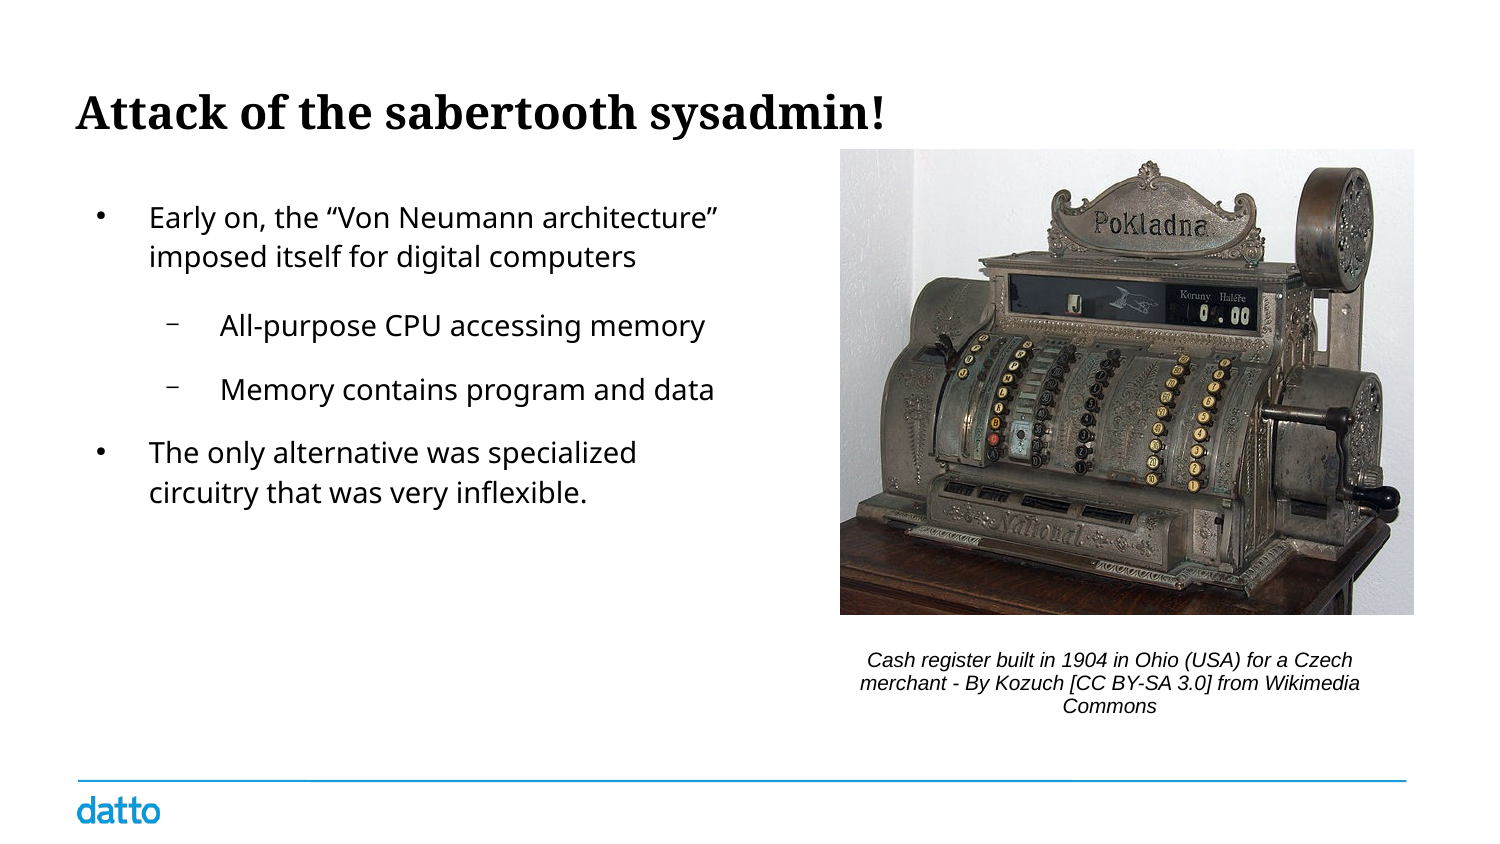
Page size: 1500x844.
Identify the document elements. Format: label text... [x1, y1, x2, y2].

text_box Cash register built in 1904 in Ohio (USA) for a Czech merchant - By Kozuch [CC BY-SA 3.0] from Wikimedia Commons [825, 641, 1396, 766]
picture [840, 149, 1414, 616]
picture [146, 808, 156, 819]
picture [95, 796, 133, 824]
picture [82, 808, 91, 819]
picture [136, 796, 160, 824]
title Attack of the sabertooth sysadmin! [75, 51, 1404, 172]
list Early on, the “Von Neumann architecture” imposed itself for digital computers All-purpose CPU accessing memory Memory contains program and data The only alternative was specialized circuitry that was very inflexible. [78, 197, 736, 687]
picture [77, 796, 91, 808]
picture [122, 808, 133, 824]
